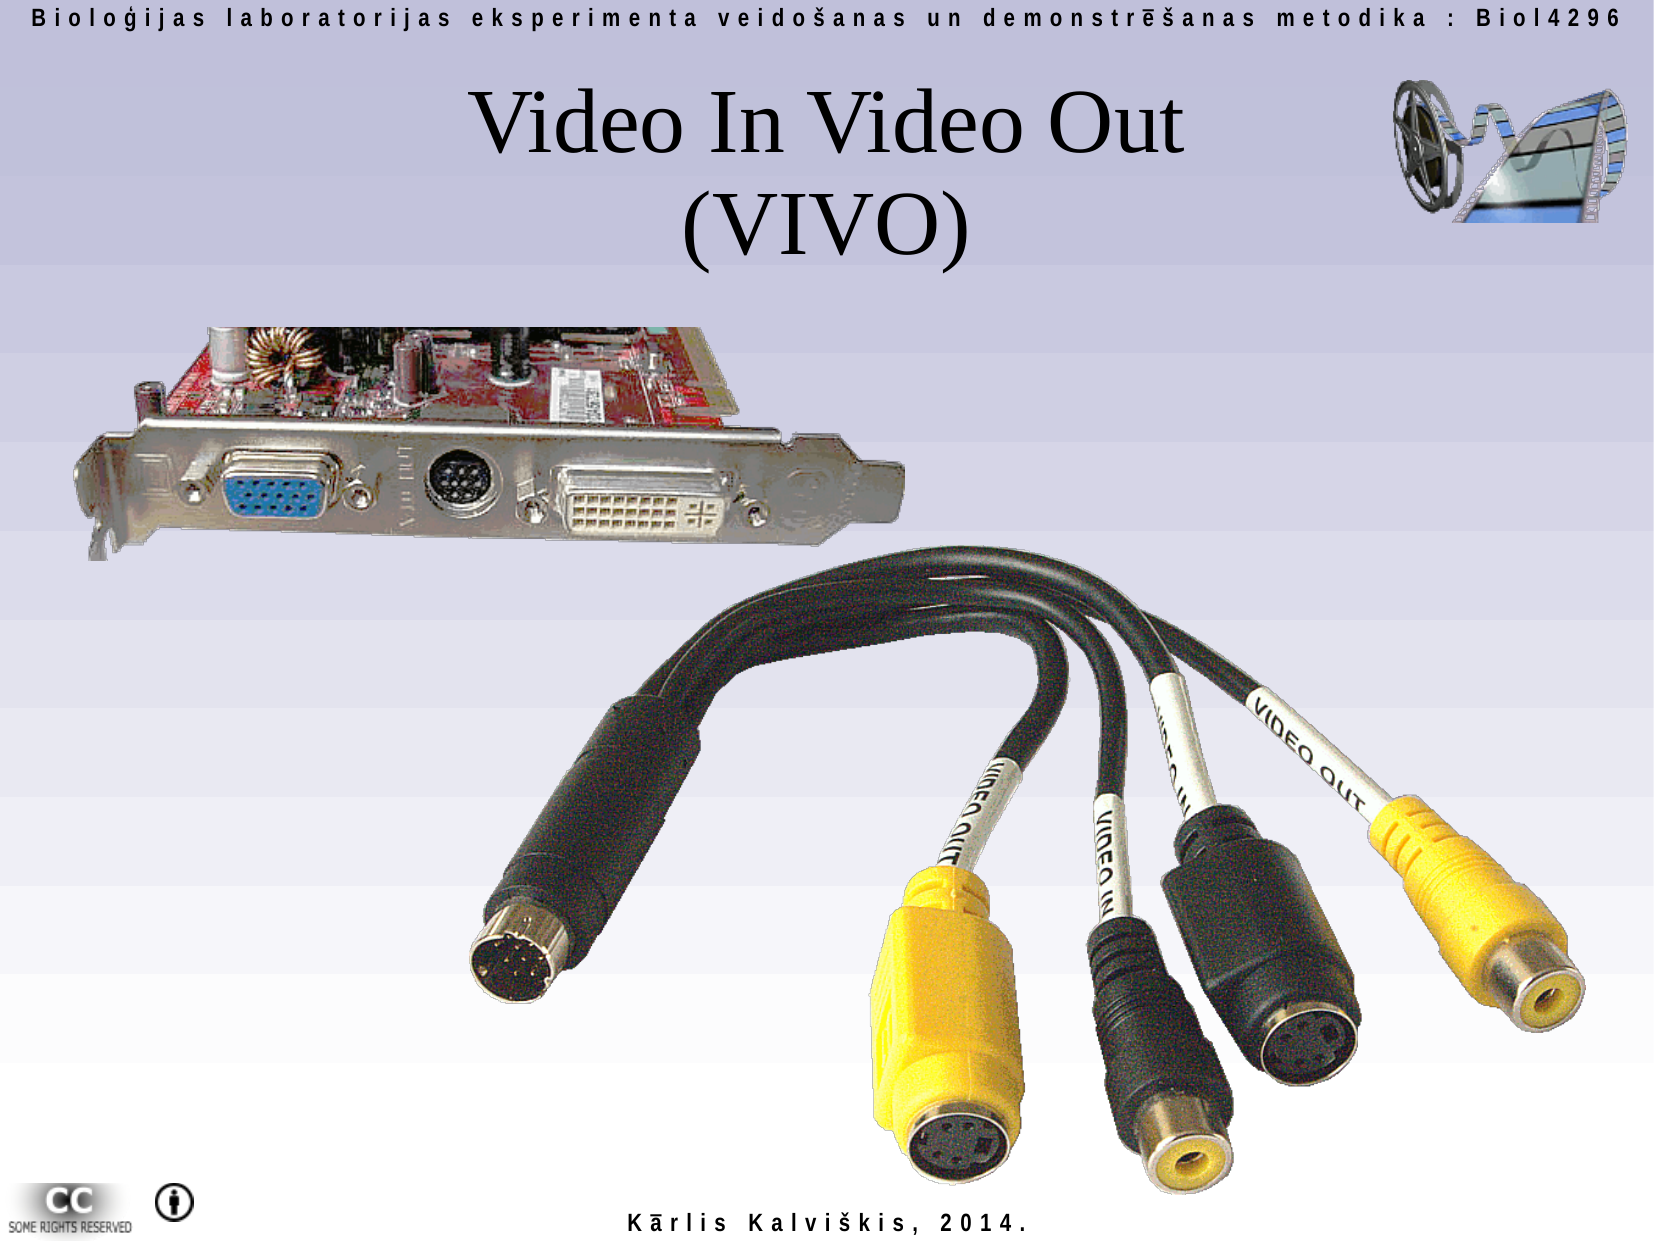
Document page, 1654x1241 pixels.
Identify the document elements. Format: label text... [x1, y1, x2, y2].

picture [0, 0, 1654, 1241]
title Video In Video Out (VIVO) [29, 49, 1625, 296]
